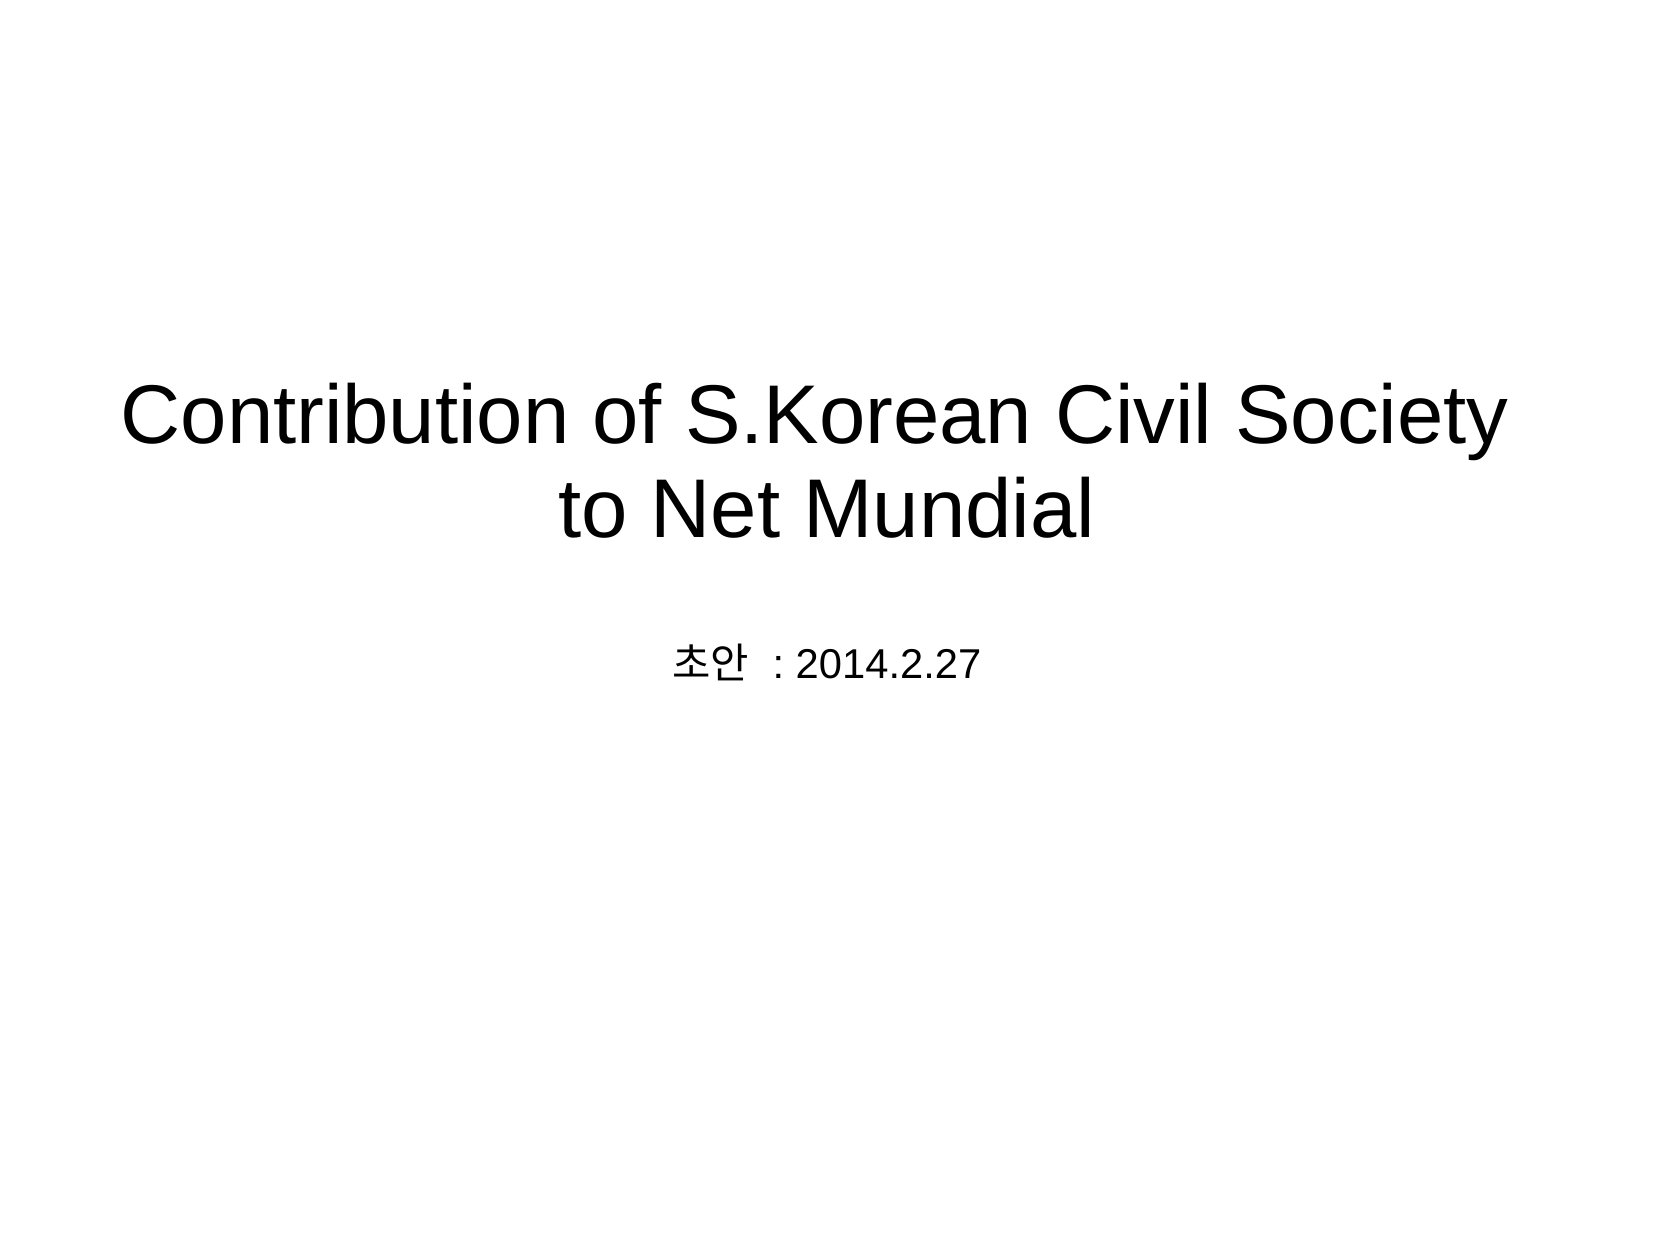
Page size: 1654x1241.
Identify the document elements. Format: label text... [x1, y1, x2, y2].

subtitle Contribution of S.Korean Civil Society to Net Mundial 초안 : 2014.2.27 [82, 49, 1571, 1010]
